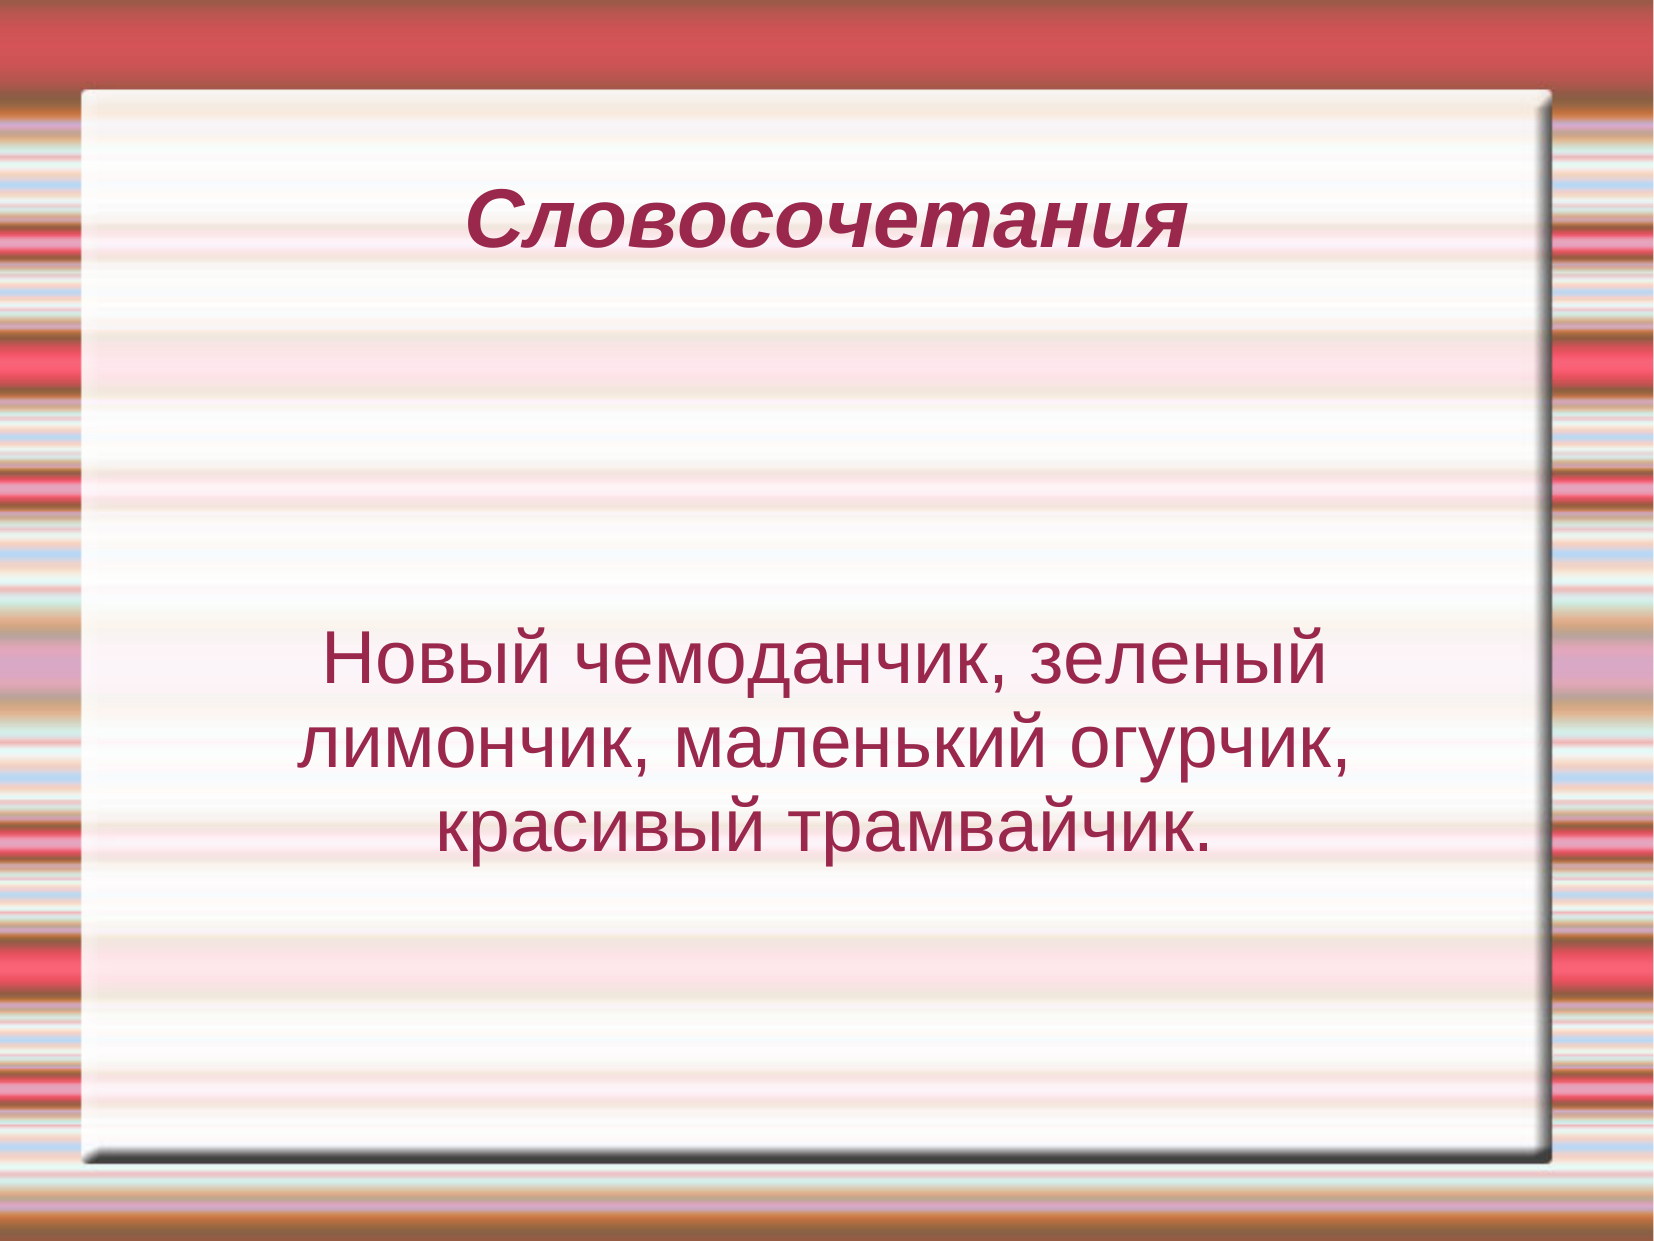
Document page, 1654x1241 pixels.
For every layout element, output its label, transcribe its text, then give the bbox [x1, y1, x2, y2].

subtitle Новый чемоданчик, зеленый лимончик, маленький огурчик, красивый трамвайчик. [134, 358, 1516, 1125]
picture [0, 0, 1654, 1241]
title Словосочетания [121, 122, 1534, 315]
